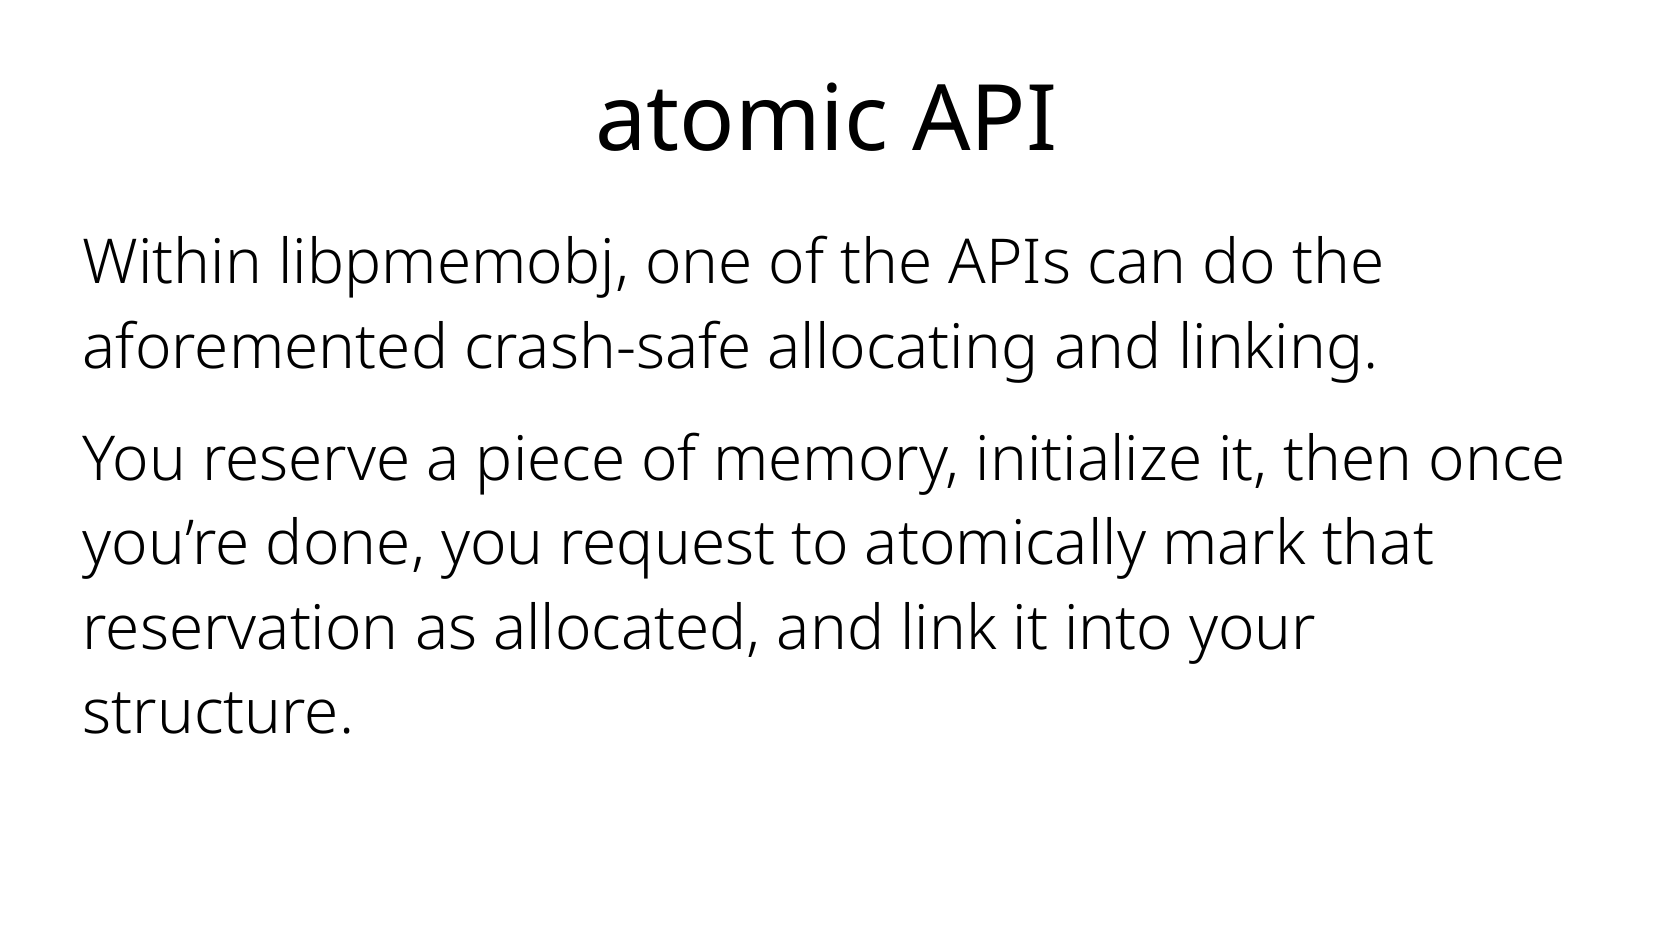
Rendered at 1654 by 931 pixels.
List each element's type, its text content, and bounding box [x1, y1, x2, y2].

title atomic API [82, 37, 1571, 193]
list Within libpmemobj, one of the APIs can do the aforemented crash-safe allocating and linking. You reserve a piece of memory, initialize it, then once you’re done, you request to atomically mark that reservation as allocated, and link it into your structure. [82, 217, 1571, 758]
